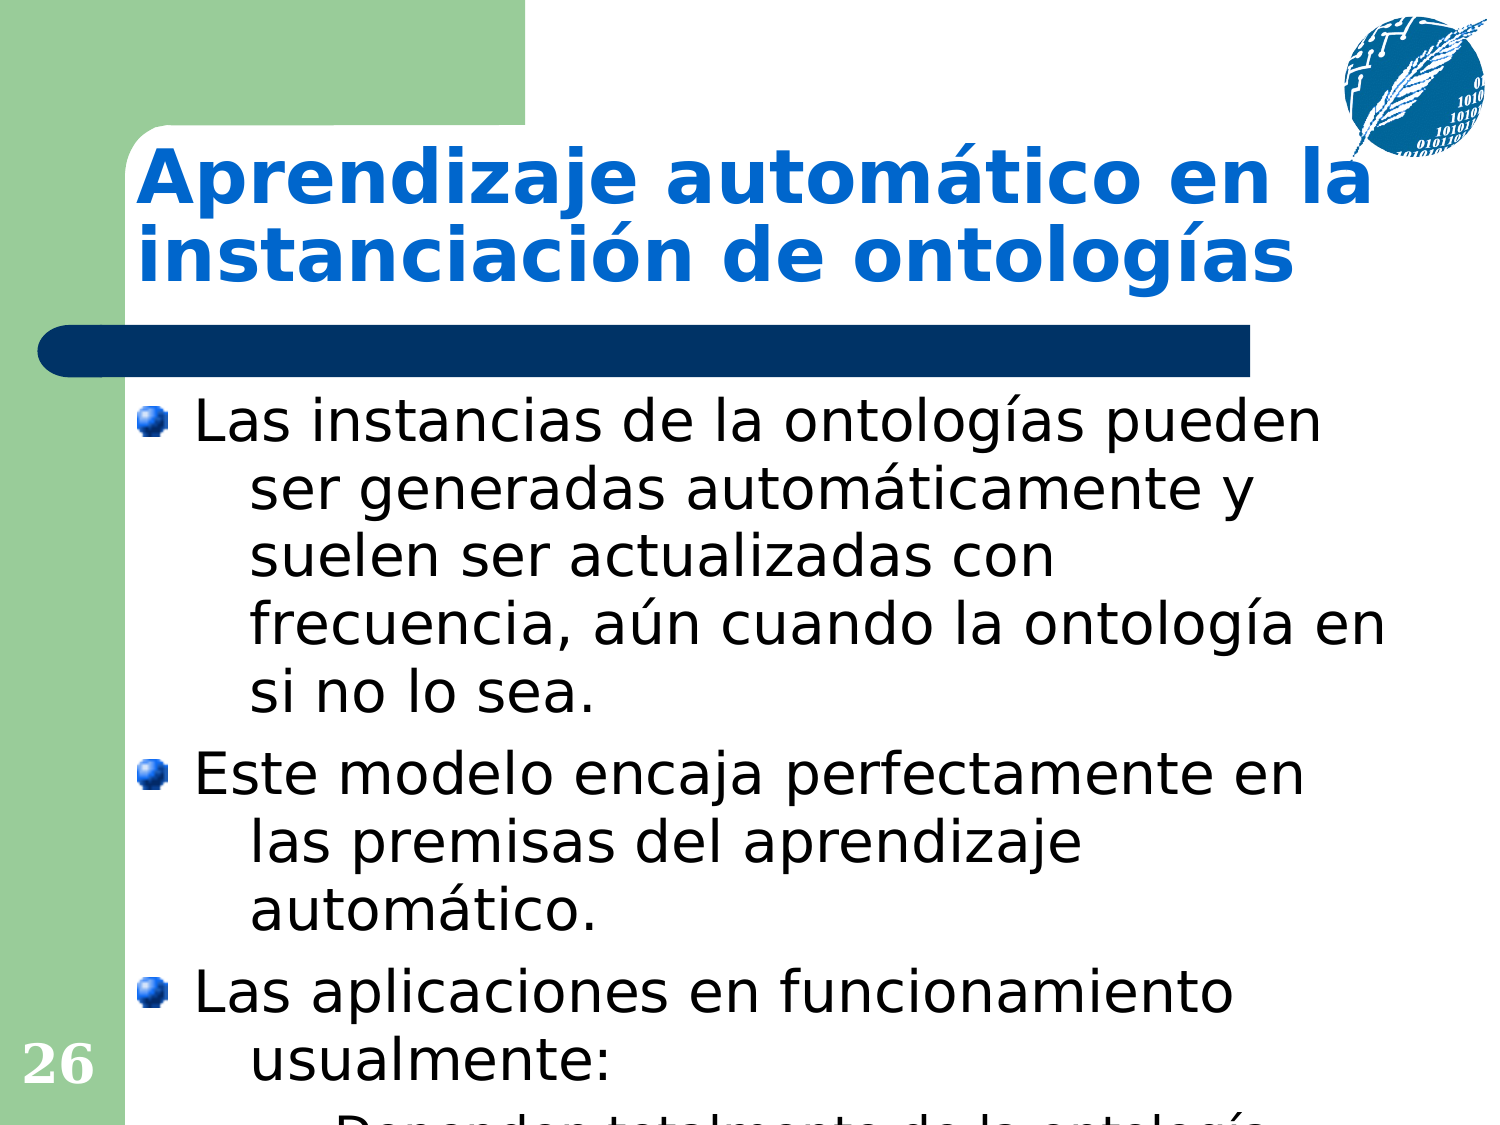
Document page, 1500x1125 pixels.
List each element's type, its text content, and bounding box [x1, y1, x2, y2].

picture [1341, 15, 1487, 172]
title Aprendizaje automático en la instanciación de ontologías [136, 135, 1414, 302]
picture [1436, 127, 1450, 136]
picture [1416, 140, 1425, 149]
picture [1427, 138, 1431, 148]
picture [1433, 139, 1440, 147]
list Las instancias de la ontologías pueden ser generadas automáticamente y suelen ser actualizadas con frecuencia, aún cuando la ontología en si no lo sea. Este modelo encaja perfectamente en las premisas del aprendizaje automático. Las aplicaciones en funcionamiento usualmente: Dependen totalmente de la ontología. Apenas populan los marcados predefinidos. [137, 387, 1400, 1100]
